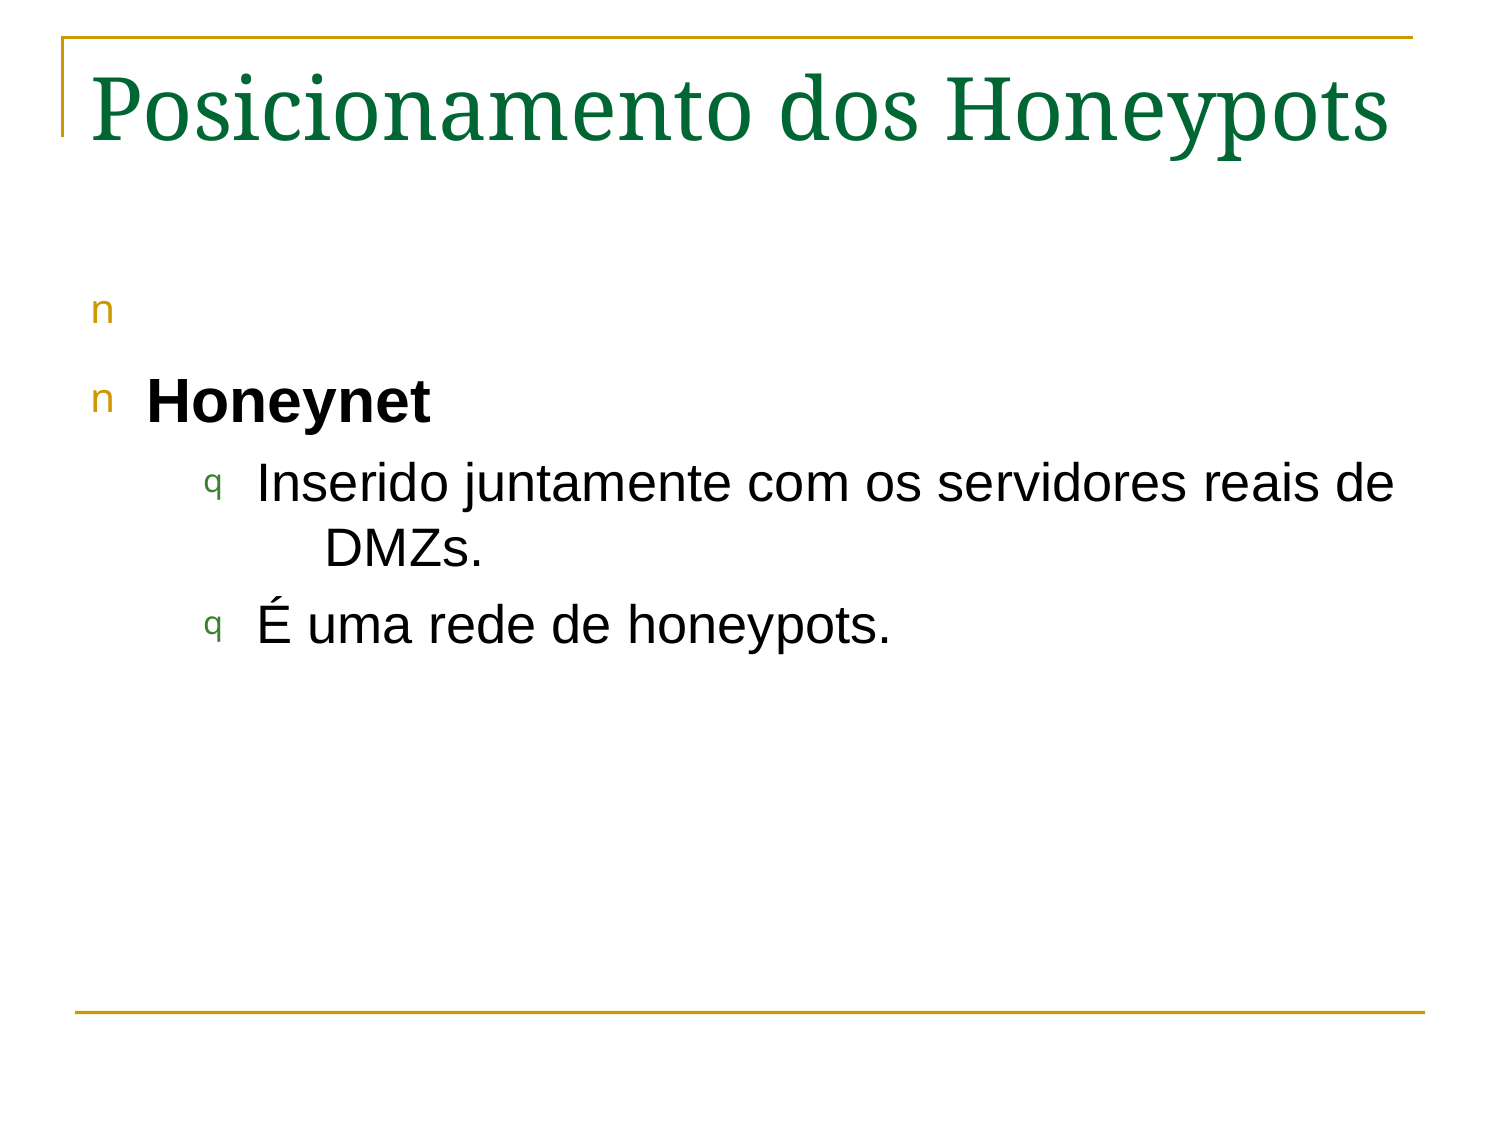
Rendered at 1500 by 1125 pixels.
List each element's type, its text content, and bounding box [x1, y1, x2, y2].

title Posicionamento dos Honeypots [75, 45, 1426, 233]
list Honeynet Inserido juntamente com os servidores reais de DMZs. É uma rede de honeypots. [75, 262, 1426, 1006]
